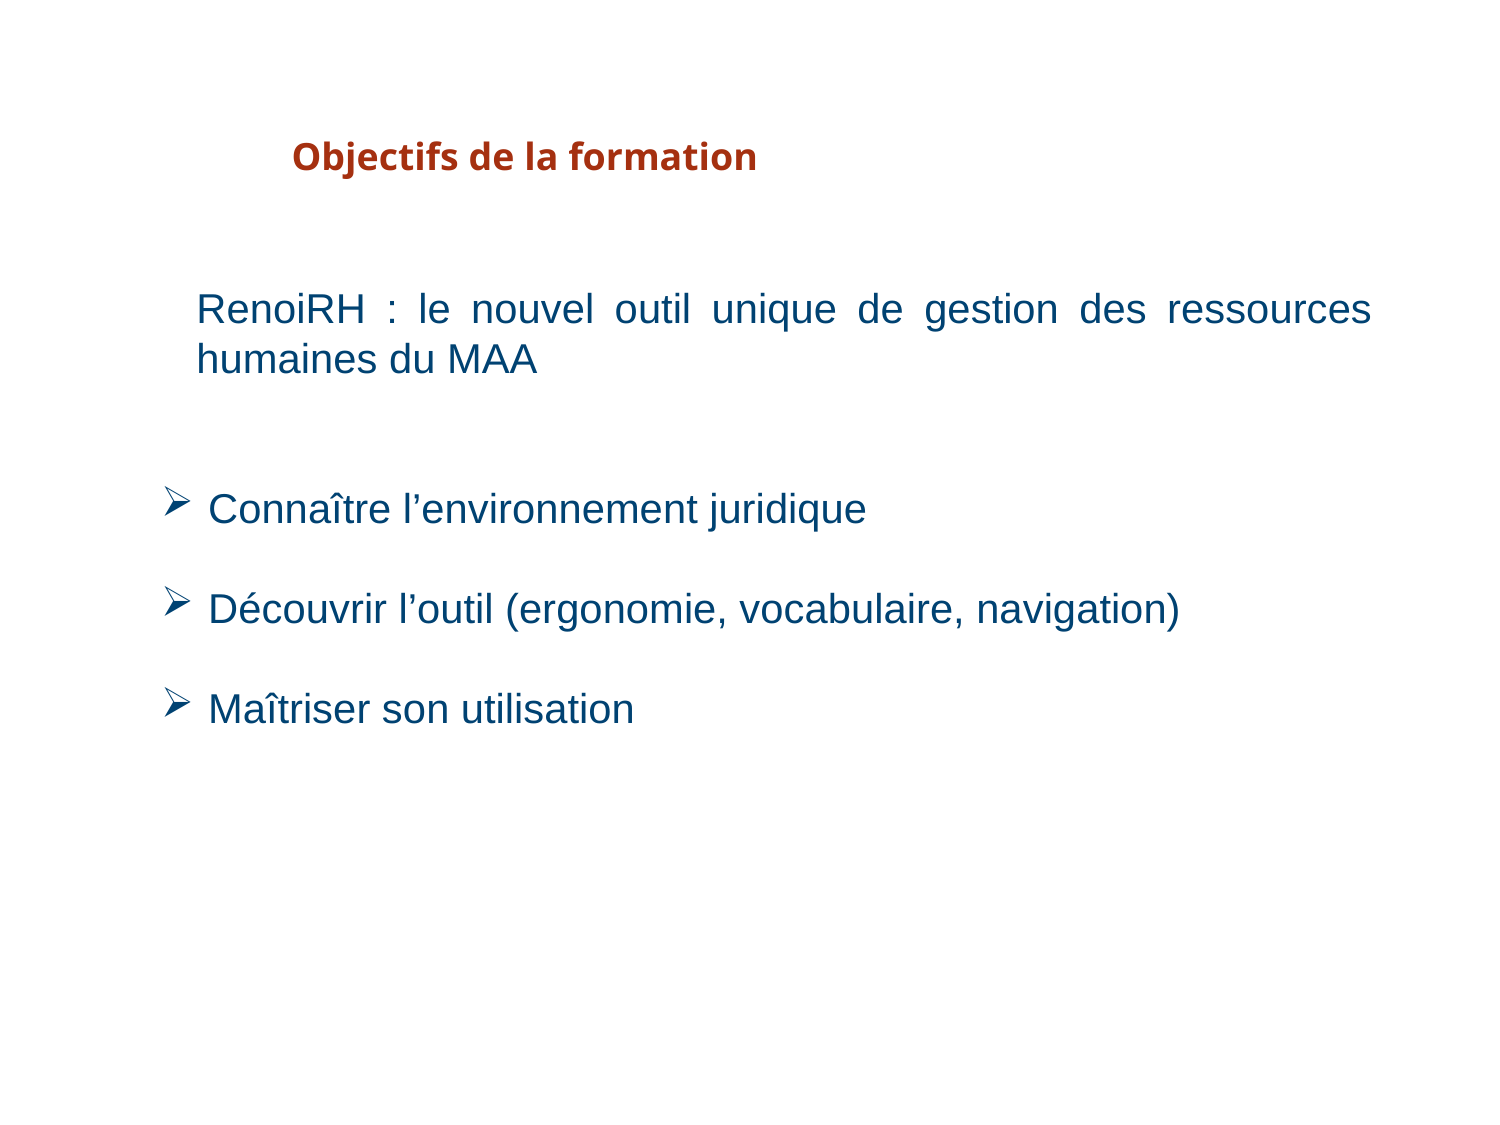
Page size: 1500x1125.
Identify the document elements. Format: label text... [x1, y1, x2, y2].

text_box Objectifs de la formation [276, 125, 905, 232]
text_box RenoiRH : le nouvel outil unique de gestion des ressources humaines du MAA Connaître l’environnement juridique Découvrir l’outil (ergonomie, vocabulaire, navigation) Maîtriser son utilisation [106, 229, 1388, 941]
